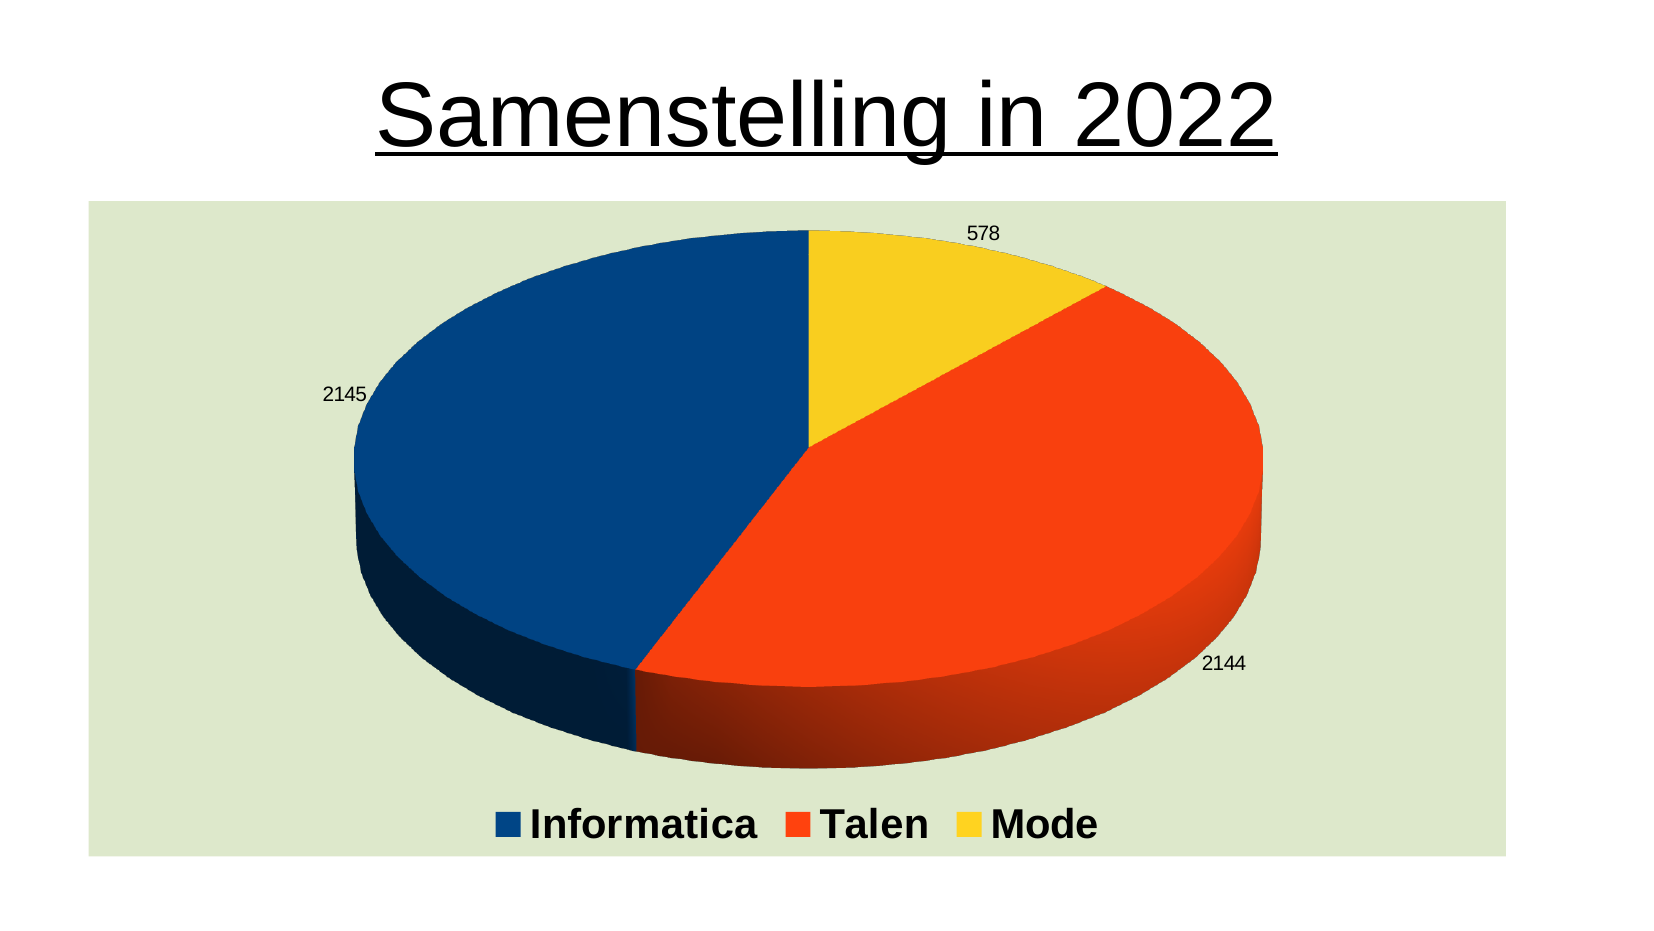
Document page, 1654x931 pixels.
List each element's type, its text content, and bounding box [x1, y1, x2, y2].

chart [88, 201, 1506, 857]
title Samenstelling in 2022 [82, 37, 1571, 193]
